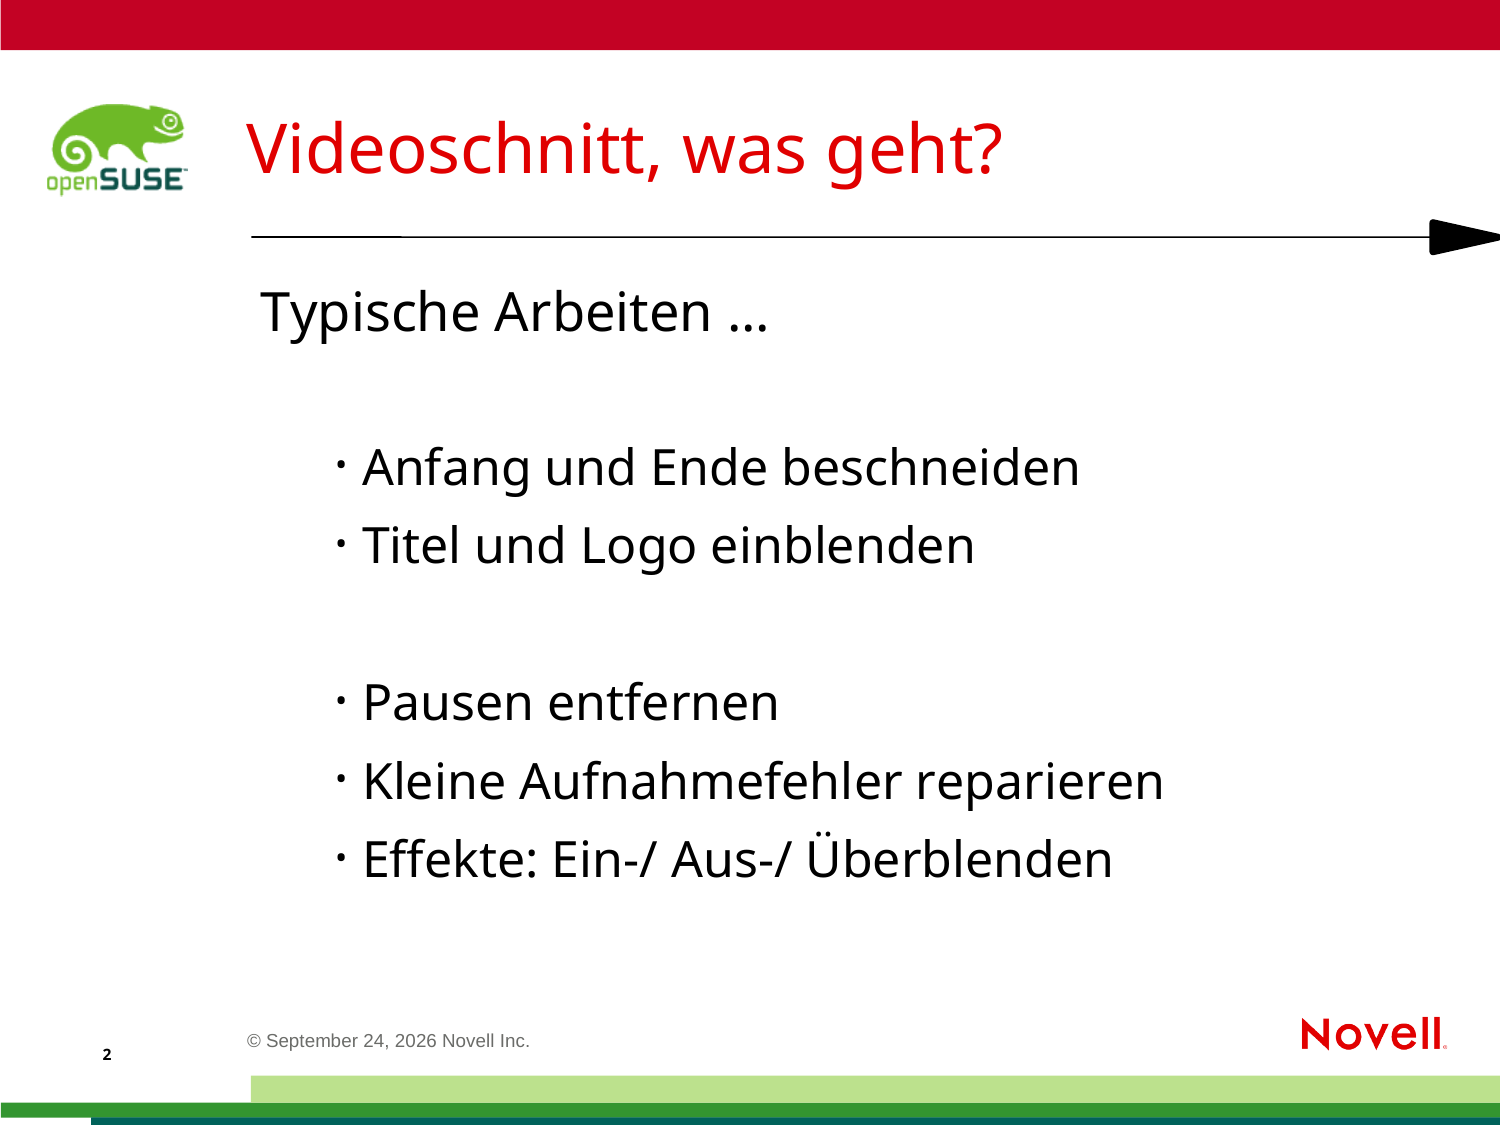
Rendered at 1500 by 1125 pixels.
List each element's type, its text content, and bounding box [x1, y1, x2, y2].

picture [1295, 1026, 1453, 1056]
title Videoschnitt, was geht? [246, 60, 1409, 239]
list Typische Arbeiten ... Anfang und Ende beschneiden Titel und Logo einblenden Pausen entfernen Kleine Aufnahmefehler reparieren Effekte: Ein-/ Aus-/ Überblenden [245, 267, 1458, 1026]
picture [47, 104, 188, 197]
